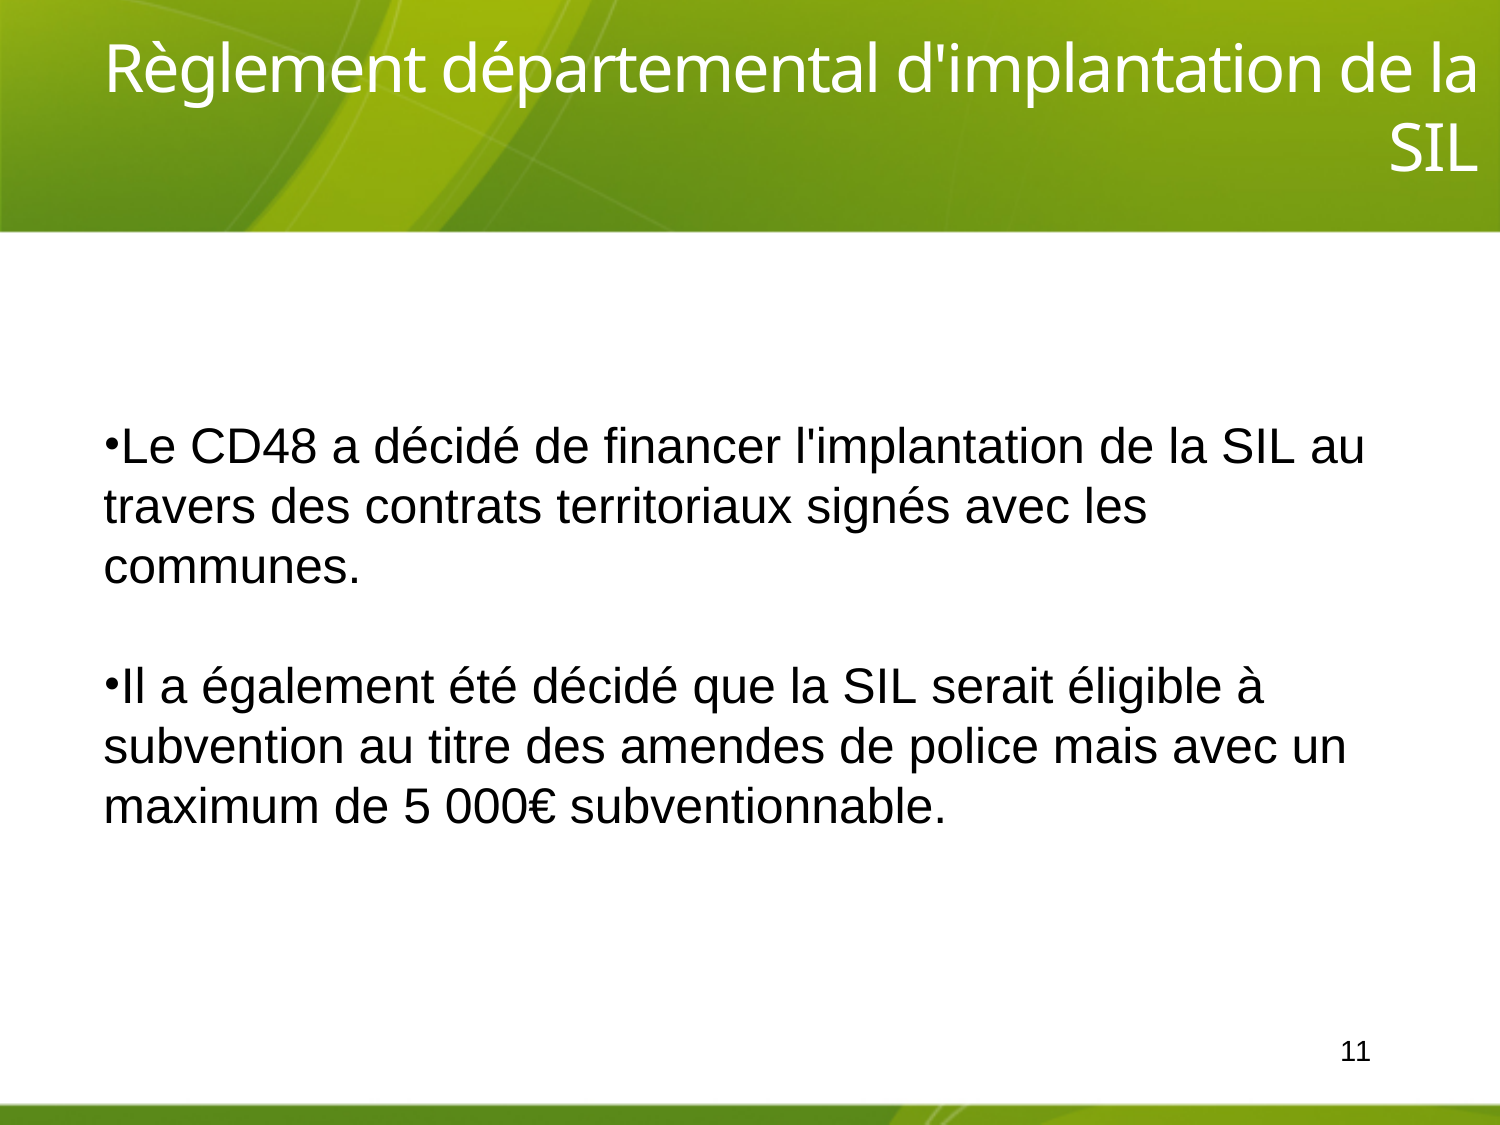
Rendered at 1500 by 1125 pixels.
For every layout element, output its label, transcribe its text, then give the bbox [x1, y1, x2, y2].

text_box Le CD48 a décidé de financer l'implantation de la SIL au travers des contrats territoriaux signés avec les communes. Il a également été décidé que la SIL serait éligible à subvention au titre des amendes de police mais avec un maximum de 5 000€ subventionnable. [88, 346, 1418, 842]
text_box Règlement départemental d'implantation de la SIL Financements possibles [0, 17, 1495, 299]
picture [0, 0, 1500, 1125]
